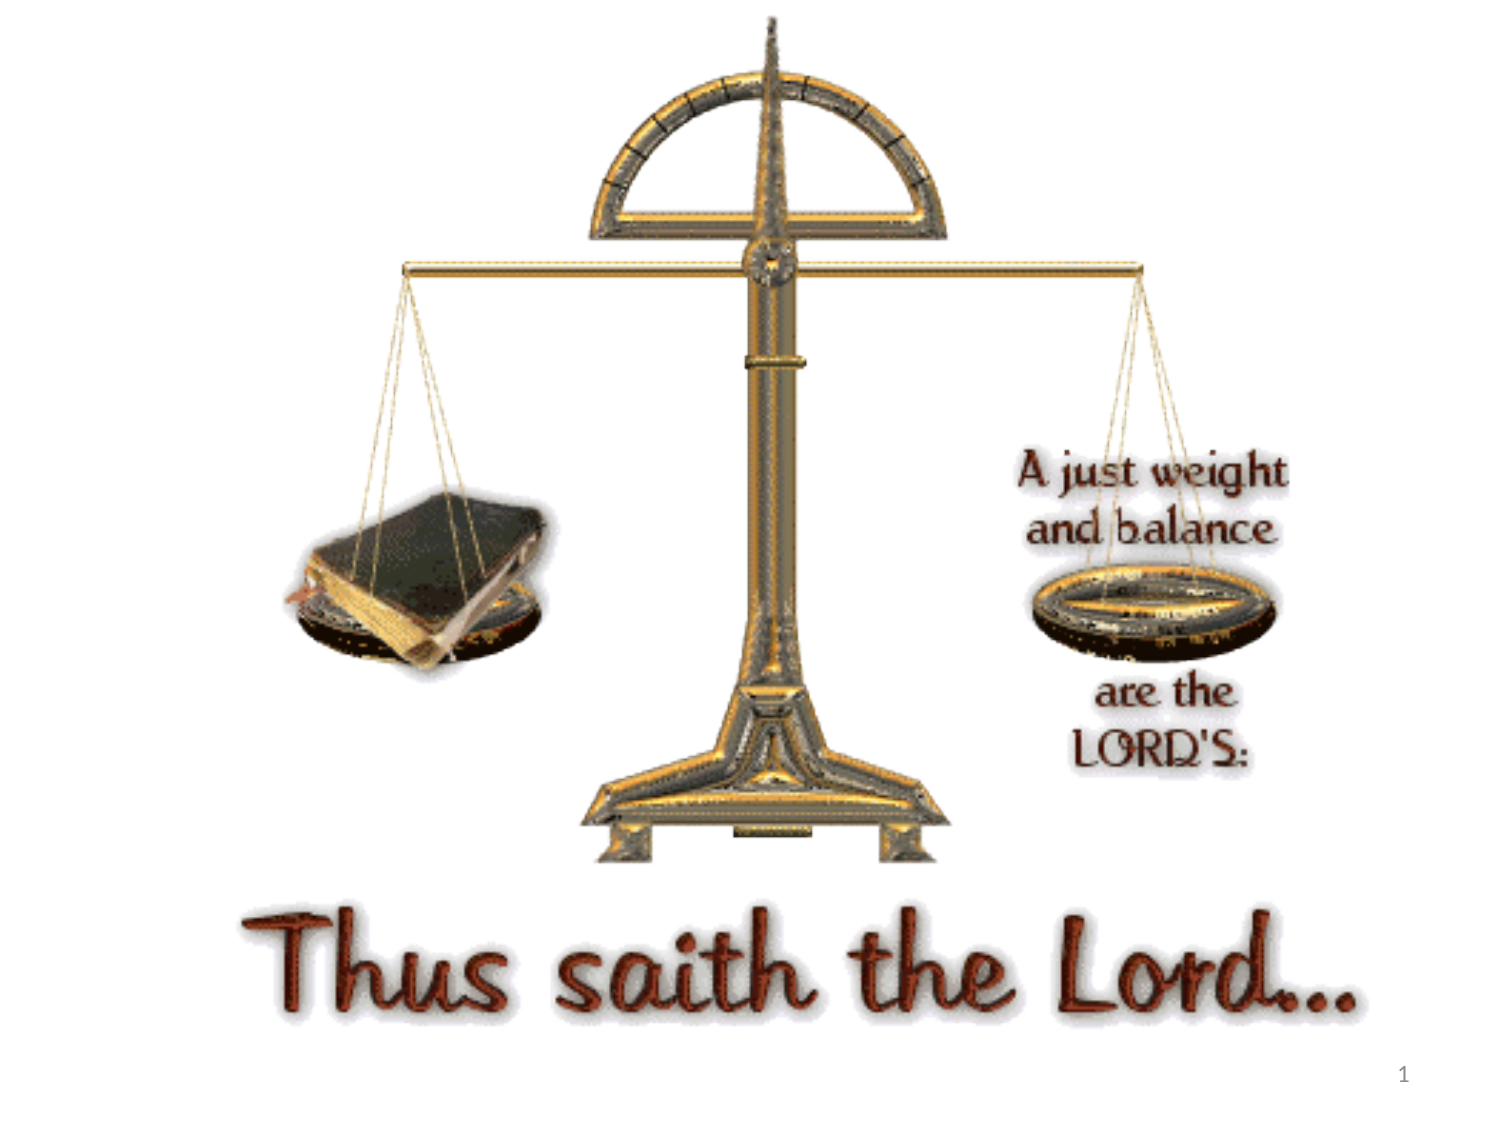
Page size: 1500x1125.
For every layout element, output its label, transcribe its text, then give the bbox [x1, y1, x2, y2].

picture [0, 0, 1500, 1125]
slide_number <number> [1074, 1042, 1425, 1103]
